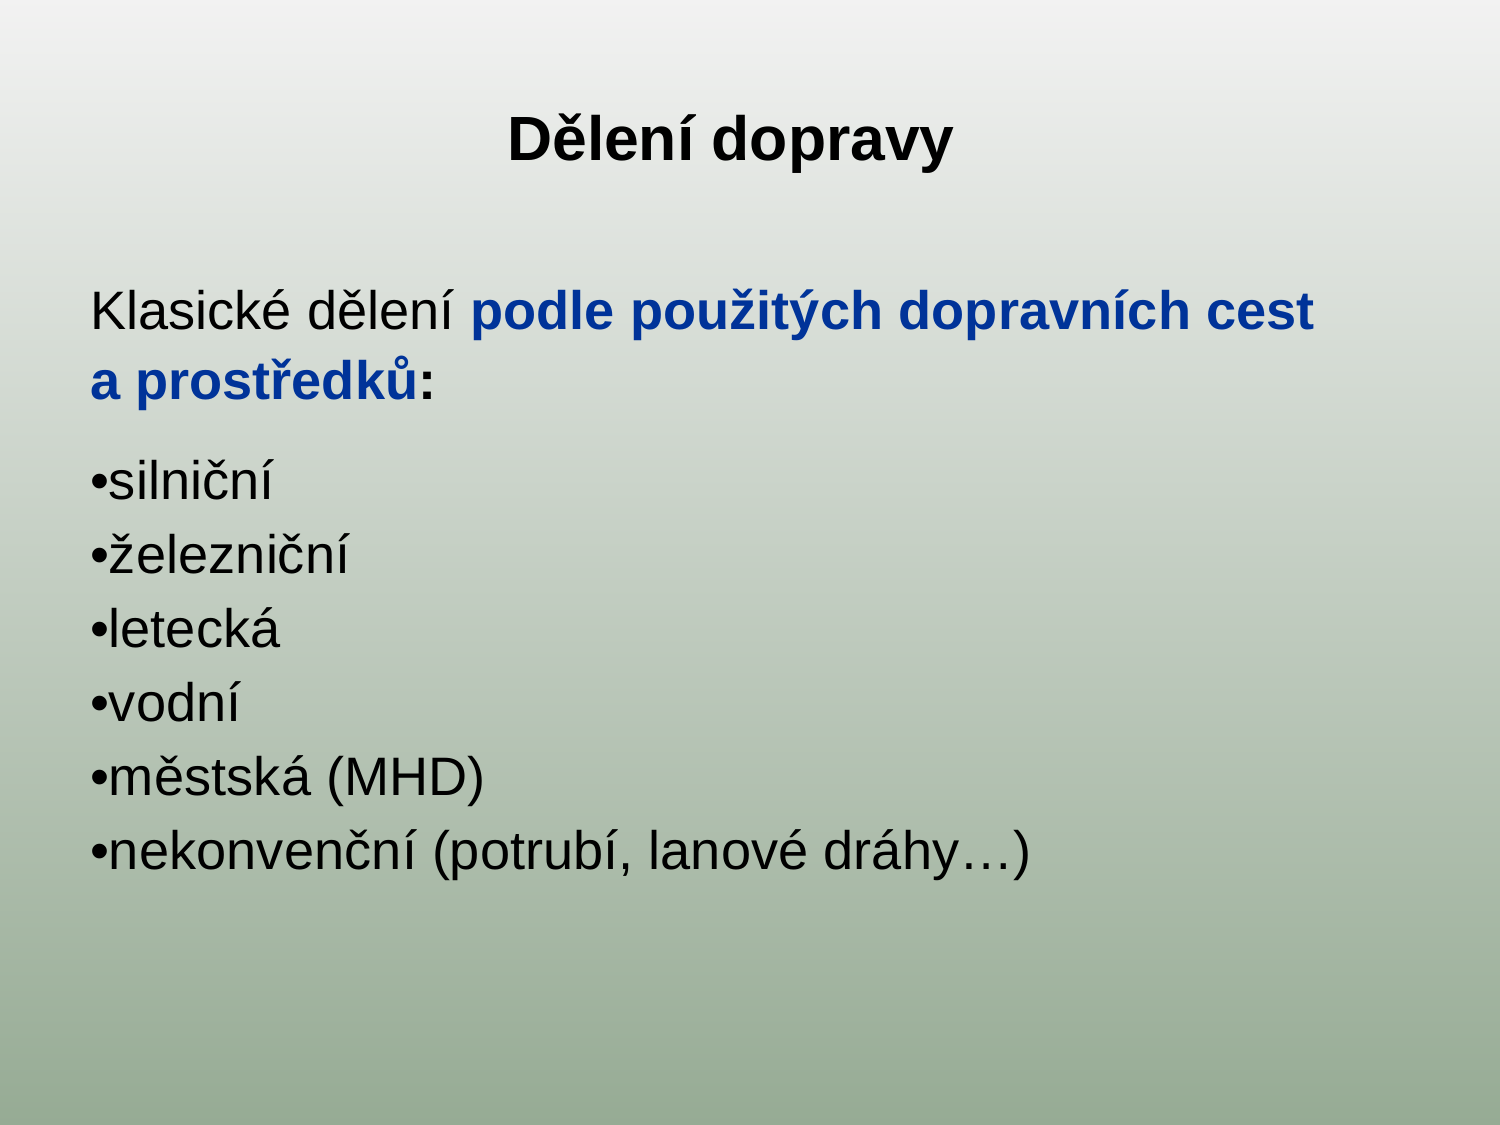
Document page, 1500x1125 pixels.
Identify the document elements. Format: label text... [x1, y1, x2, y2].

list Klasické dělení podle použitých dopravních cest a prostředků: silniční železniční letecká vodní městská (MHD) nekonvenční (potrubí, lanové dráhy…) [75, 262, 1426, 1047]
title Dělení dopravy [56, 45, 1407, 233]
